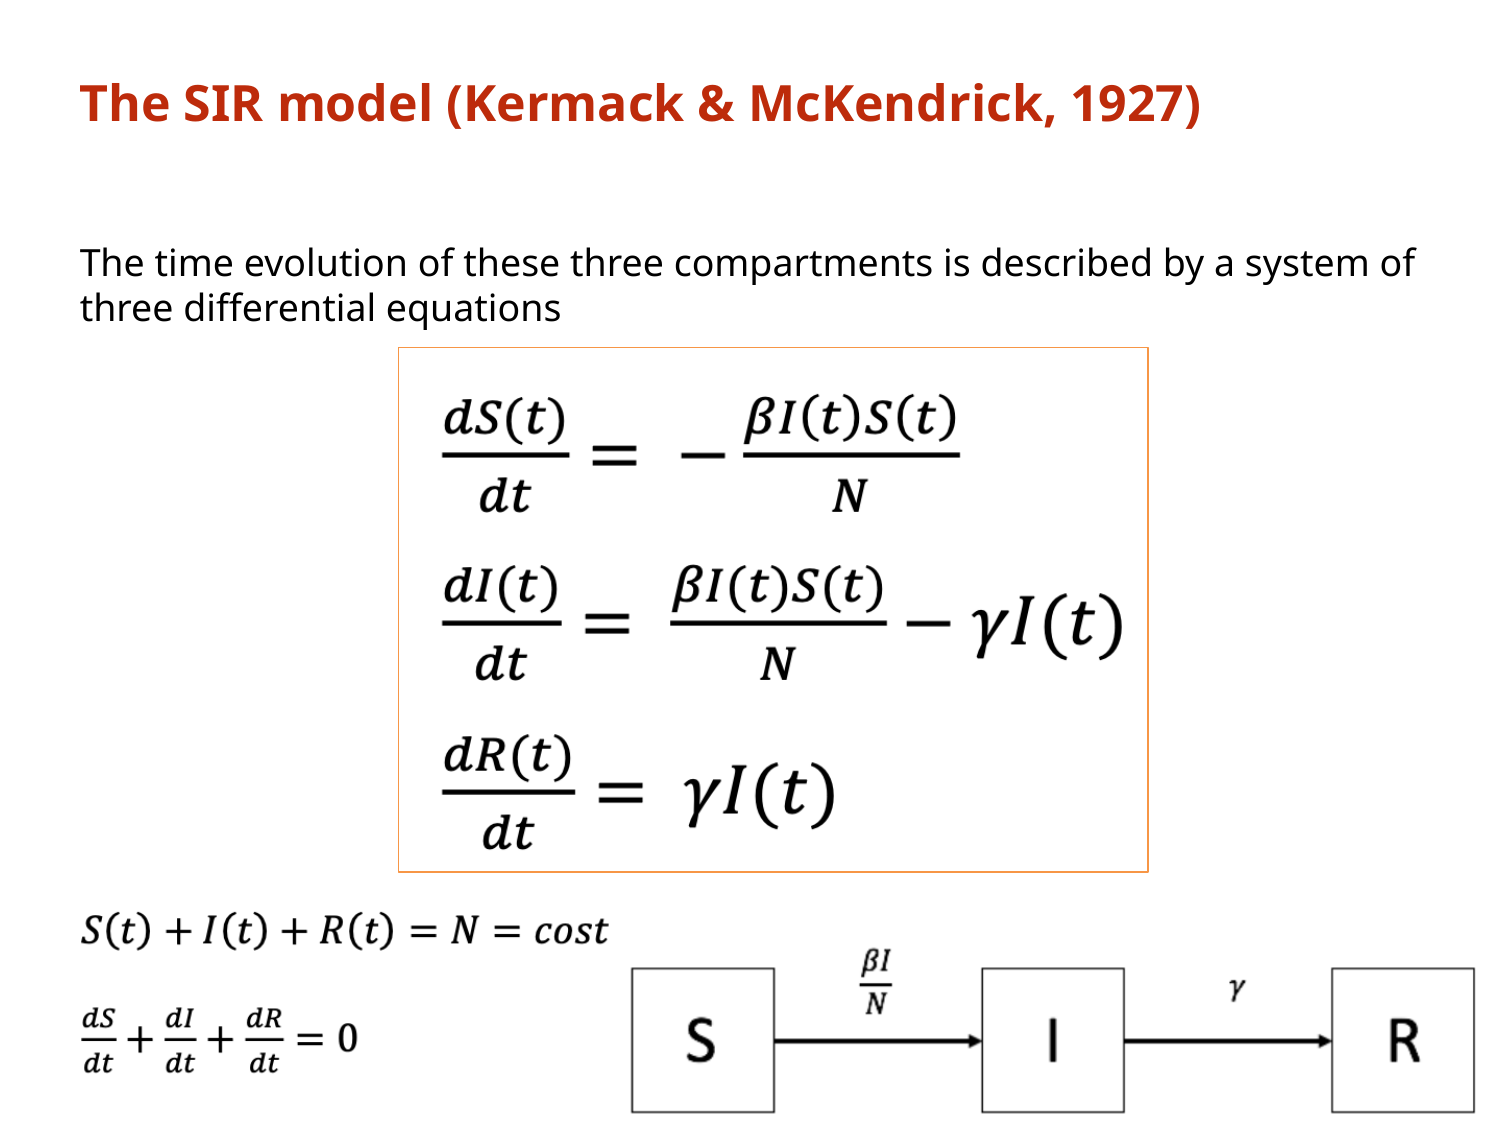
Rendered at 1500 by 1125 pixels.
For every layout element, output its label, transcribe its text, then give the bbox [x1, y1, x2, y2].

picture [399, 348, 1148, 872]
list The SIR model (Kermack & McKendrick, 1927) [64, 78, 1447, 185]
list The time evolution of these three compartments is described by a system of three differential equations [64, 231, 1447, 912]
picture [53, 892, 1495, 1125]
